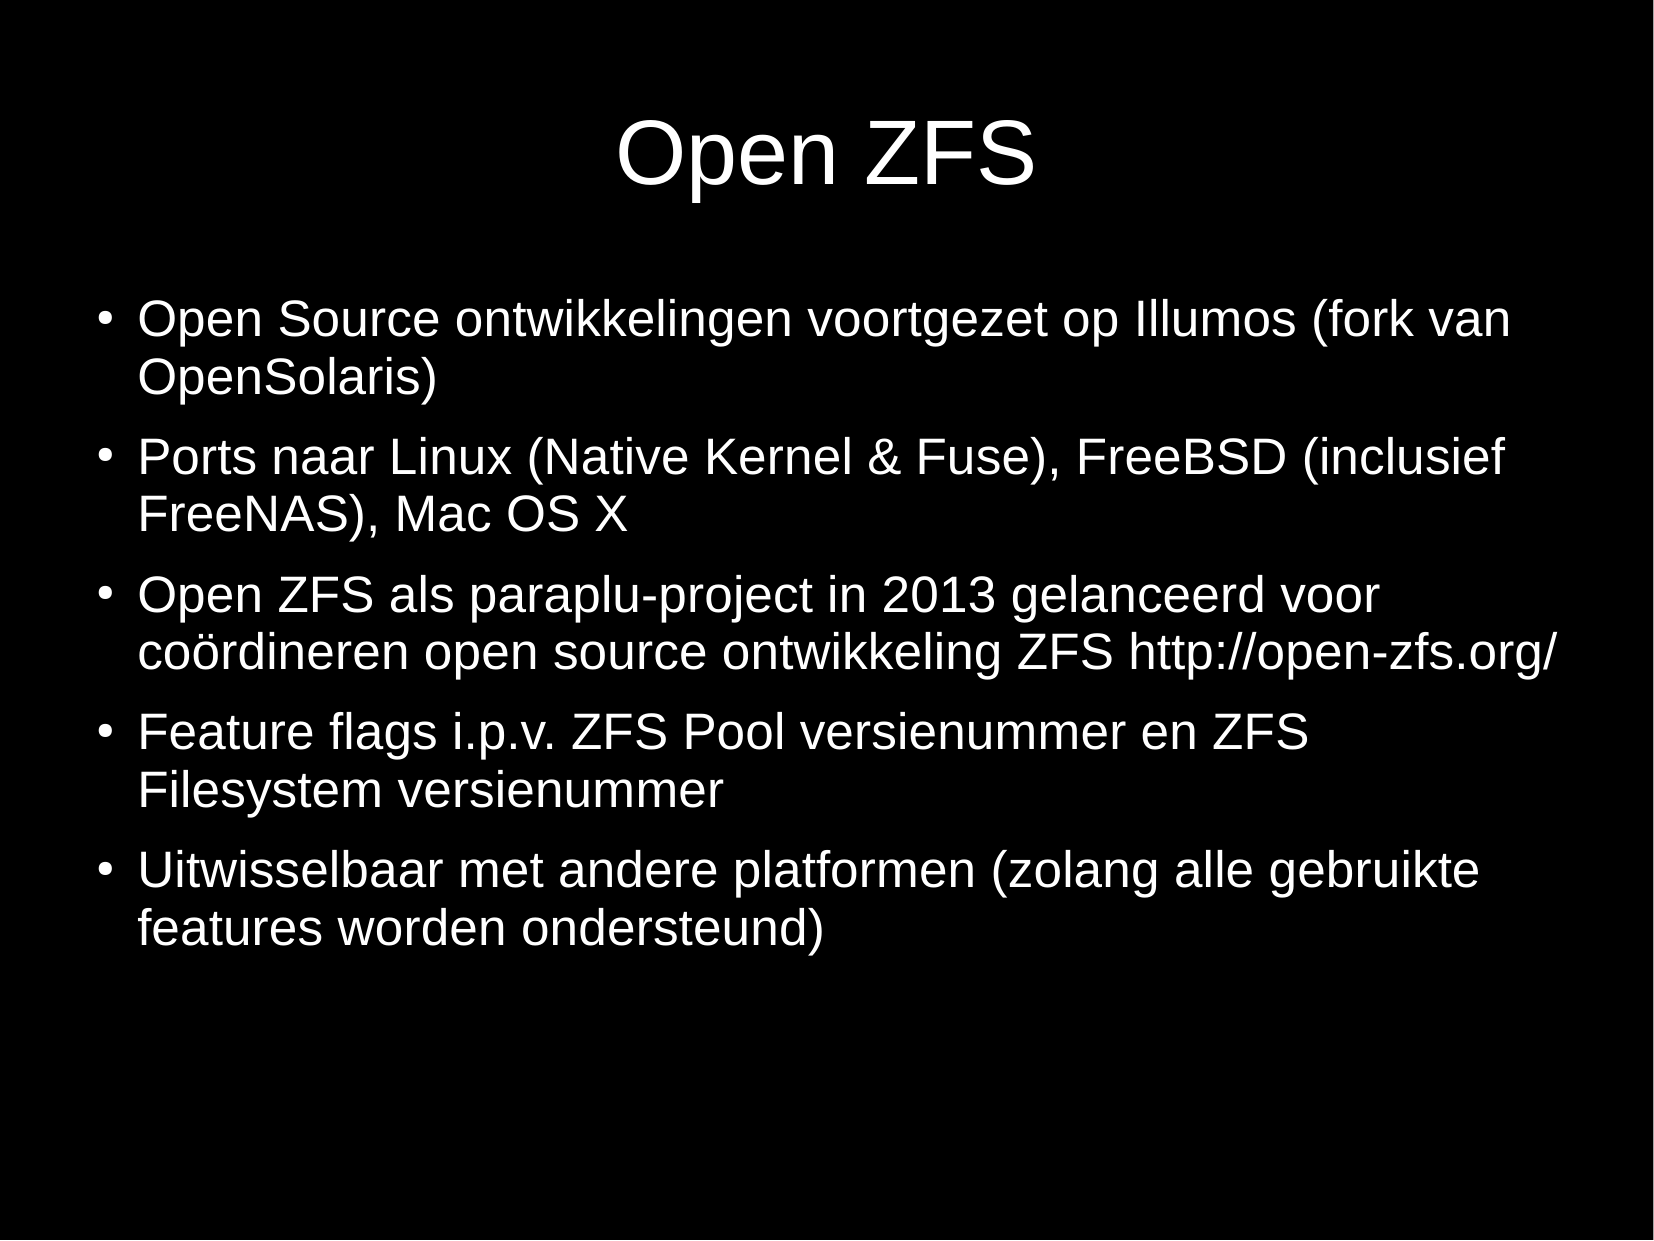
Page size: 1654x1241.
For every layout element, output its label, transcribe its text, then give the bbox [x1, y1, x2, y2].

list Open Source ontwikkelingen voortgezet op Illumos (fork van OpenSolaris) Ports naar Linux (Native Kernel & Fuse), FreeBSD (inclusief FreeNAS), Mac OS X Open ZFS als paraplu-project in 2013 gelanceerd voor coördineren open source ontwikkeling ZFS http://open-zfs.org/ Feature flags i.p.v. ZFS Pool versienummer en ZFS Filesystem versienummer Uitwisselbaar met andere platformen (zolang alle gebruikte features worden ondersteund) [82, 290, 1571, 1010]
title Open ZFS [82, 49, 1571, 257]
